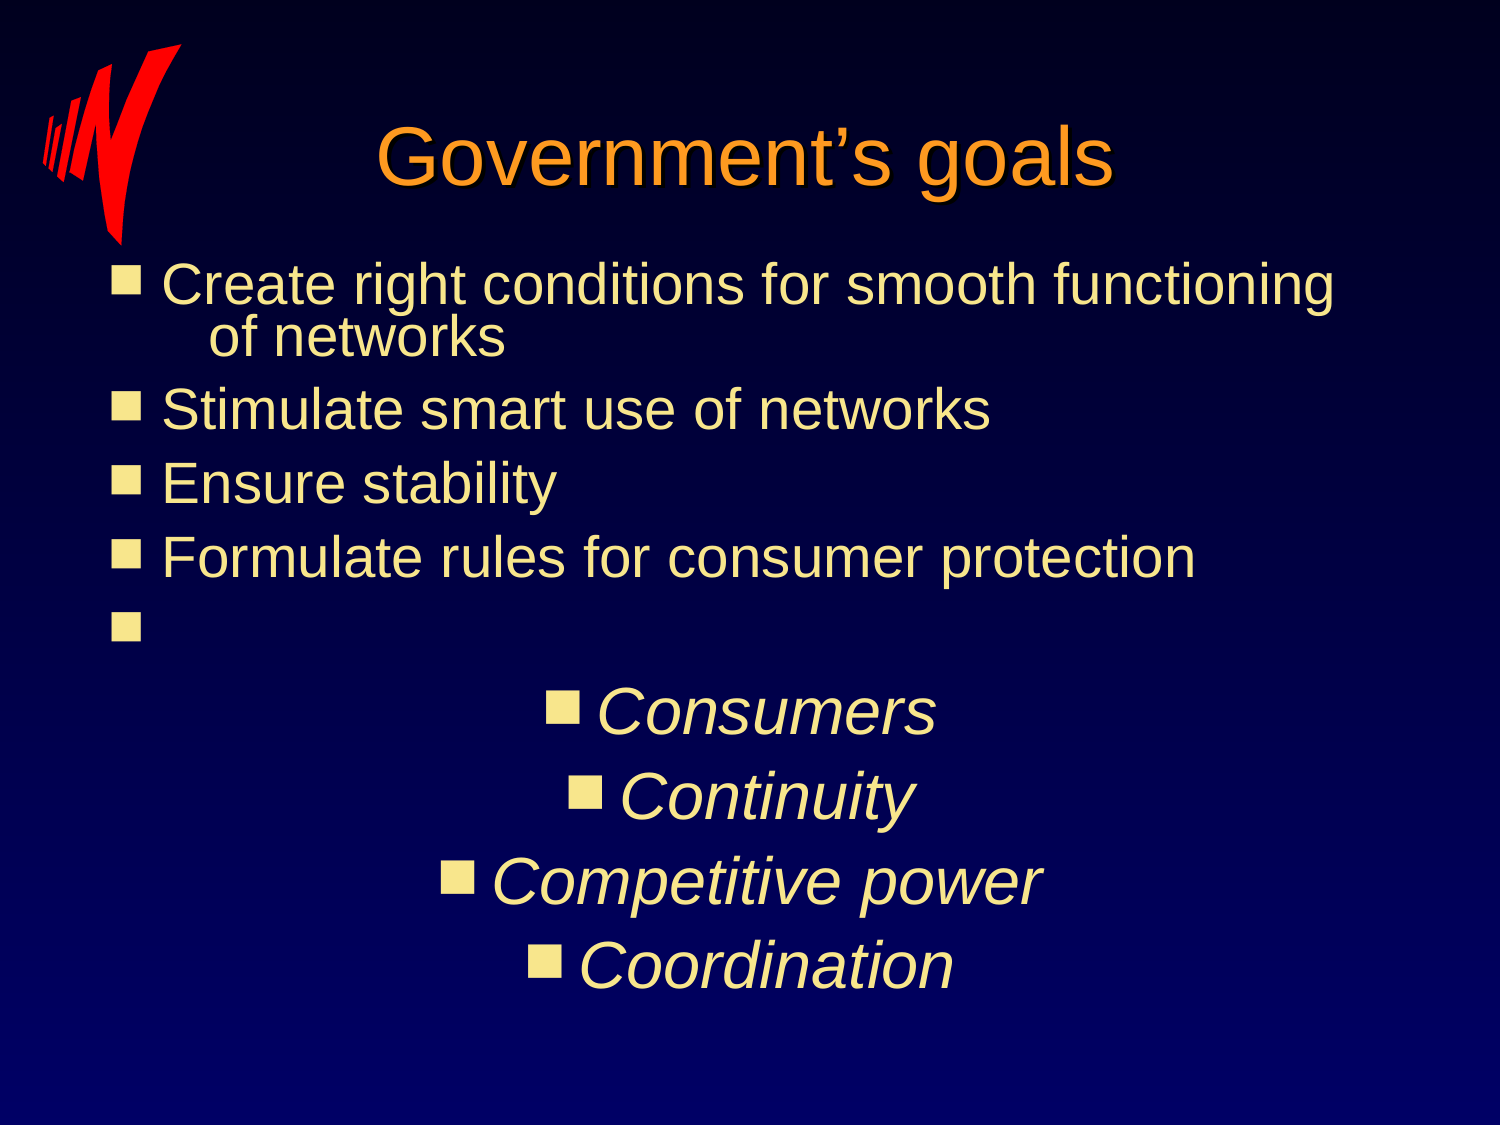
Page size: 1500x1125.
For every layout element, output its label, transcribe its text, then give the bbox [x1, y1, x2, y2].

list Create right conditions for smooth functioning of networks Stimulate smart use of networks Ensure stability Formulate rules for consumer protection Consumers Continuity Competitive power Coordination [100, 255, 1388, 1083]
title Government’s goals [194, 66, 1320, 254]
